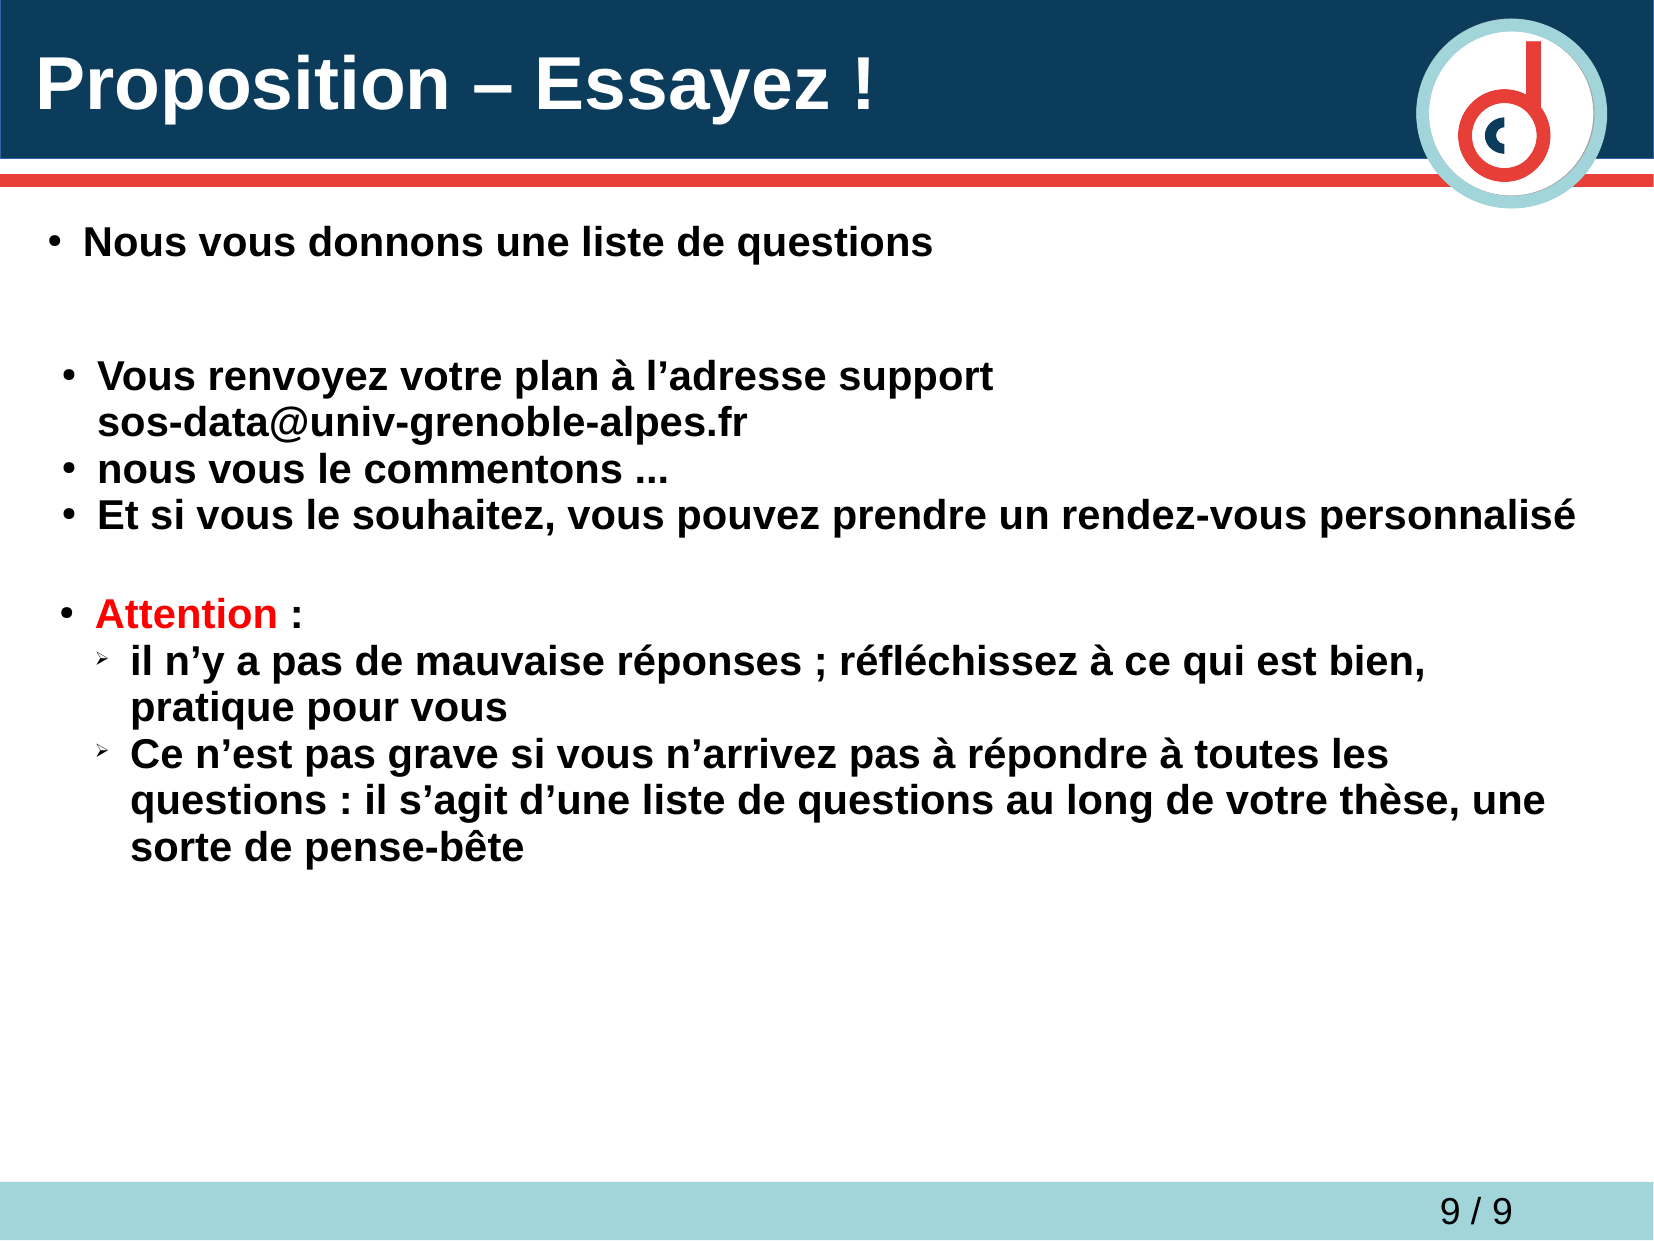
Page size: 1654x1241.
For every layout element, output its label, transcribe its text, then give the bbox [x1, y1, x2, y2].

text_box Vous renvoyez votre plan à l’adresse support sos-data@univ-grenoble-alpes.fr nous vous le commentons ... Et si vous le souhaitez, vous pouvez prendre un rendez-vous personnalisé [46, 345, 1642, 547]
text_box Nous vous donnons une liste de questions [32, 211, 1628, 317]
title Proposition – Essayez ! [35, 11, 1430, 159]
text_box Attention : il n’y a pas de mauvaise réponses ; réfléchissez à ce qui est bien, pratique pour vous Ce n’est pas grave si vous n’arrivez pas à répondre à toutes les questions : il s’agit d’une liste de questions au long de votre thèse, une sorte de pense-bête [44, 583, 1609, 878]
